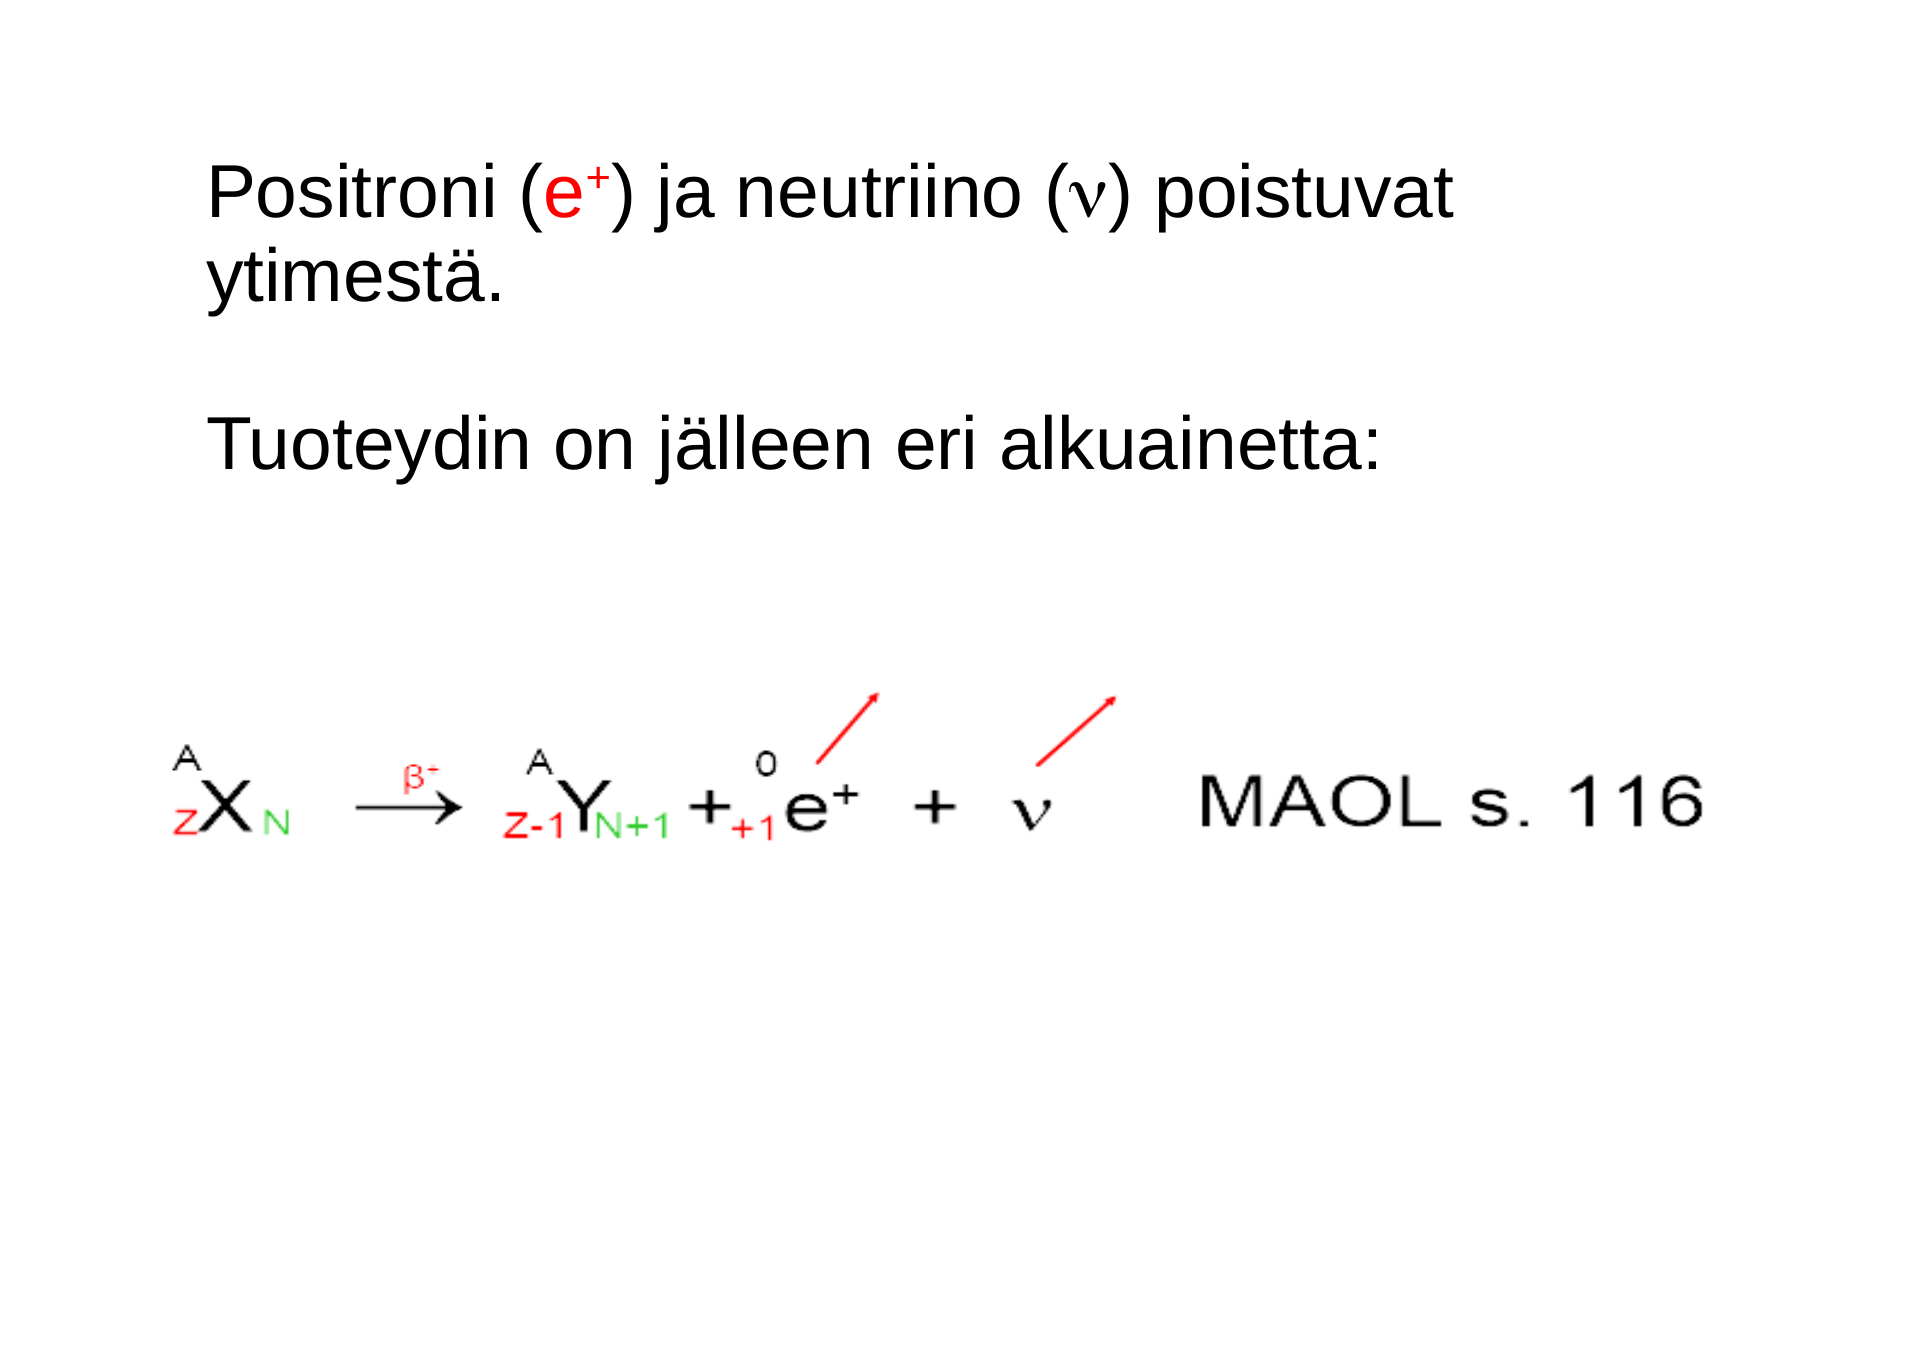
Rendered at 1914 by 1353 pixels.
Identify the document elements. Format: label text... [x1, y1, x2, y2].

picture [101, 643, 1859, 893]
text_box Positroni (e+) ja neutriino (n) poistuvat ytimestä. Tuoteydin on jälleen eri alkuainetta: [191, 141, 1750, 533]
